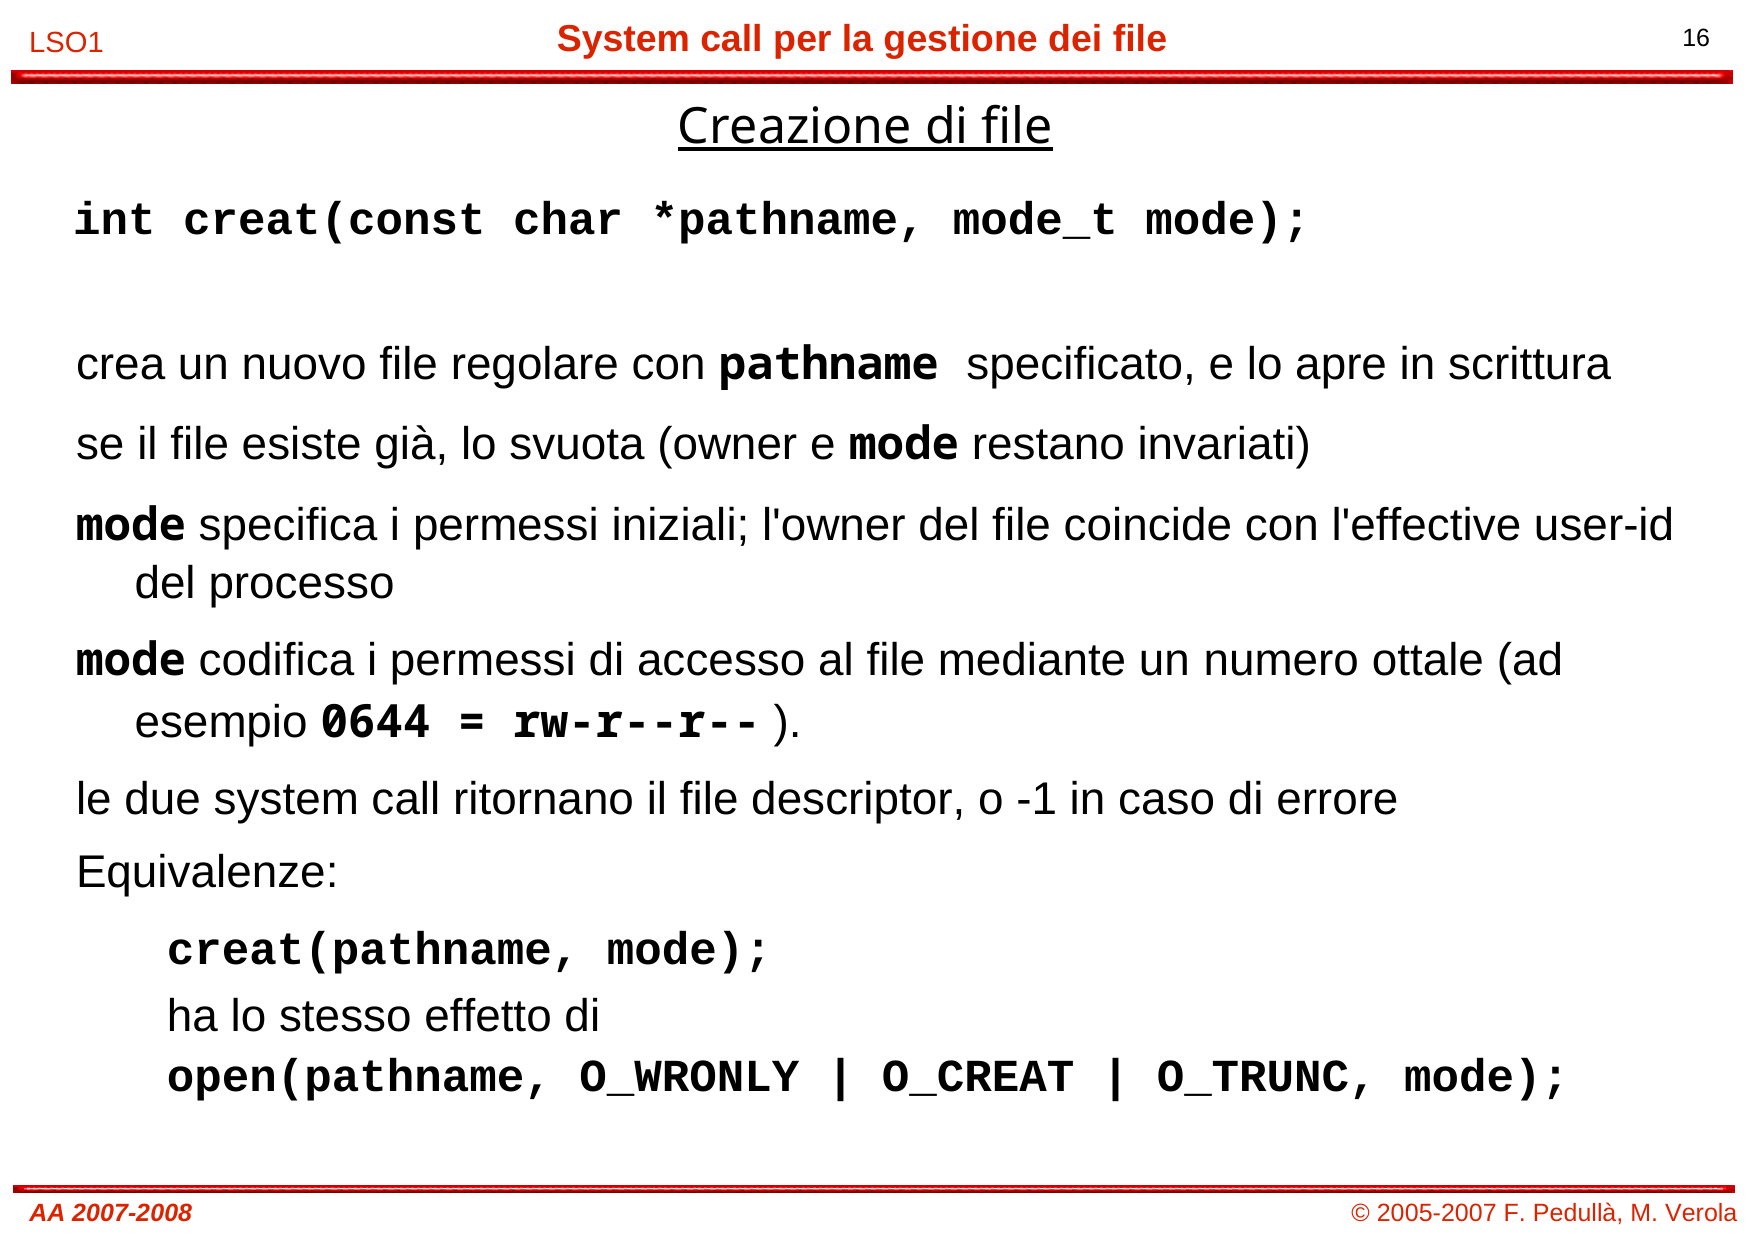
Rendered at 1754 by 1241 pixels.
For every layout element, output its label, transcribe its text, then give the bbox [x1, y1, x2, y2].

picture [11, 70, 1733, 84]
title Creazione di file [514, 78, 1217, 174]
list int creat(const char *pathname, mode_t mode); crea un nuovo file regolare con pathname specificato, e lo apre in scrittura se il file esiste già, lo svuota (owner e mode restano invariati) mode specifica i permessi iniziali; l'owner del file coincide con l'effective user-id del processo mode codifica i permessi di accesso al file mediante un numero ottale (ad esempio 0644 = rw-r--r-- ). le due system call ritornano il file descriptor, o -1 in caso di errore Equivalenze: creat(pathname, mode); ha lo stesso effetto di open(pathname, O_WRONLY | O_CREAT | O_TRUNC, mode); [58, 177, 1696, 1062]
picture [13, 1185, 1735, 1193]
